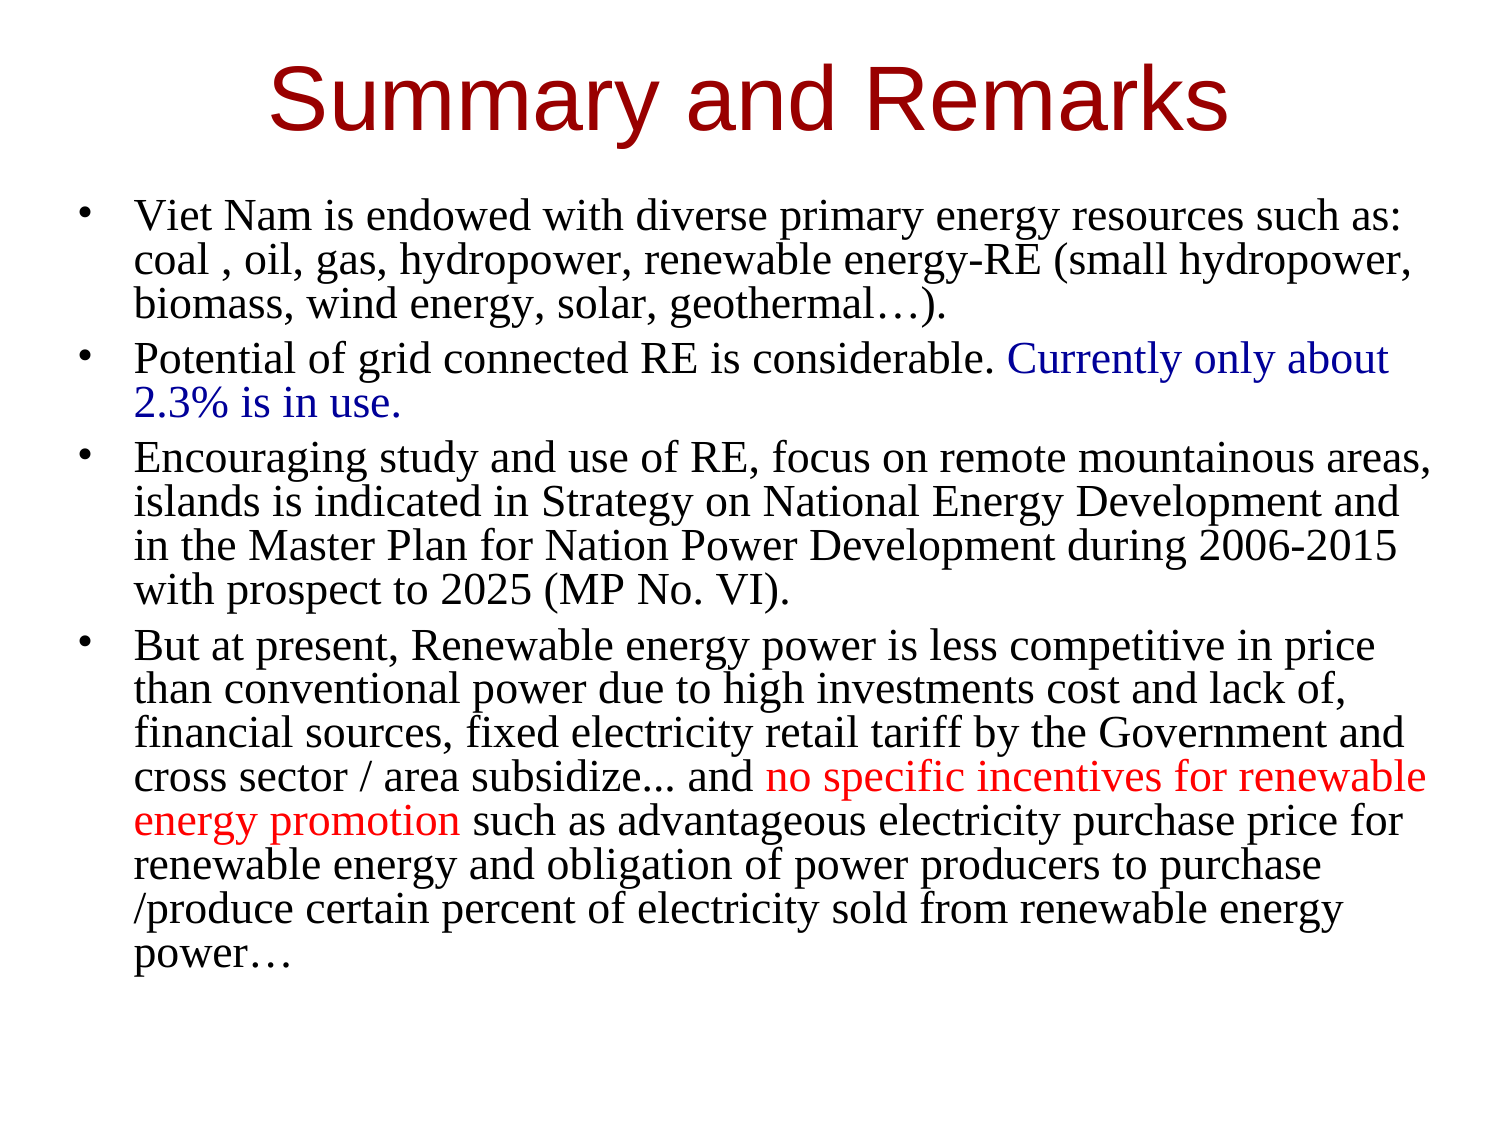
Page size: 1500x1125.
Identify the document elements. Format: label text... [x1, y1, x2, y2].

list Viet Nam is endowed with diverse primary energy resources such as: coal , oil, gas, hydropower, renewable energy-RE (small hydropower, biomass, wind energy, solar, geothermal…). Potential of grid connected RE is considerable. Currently only about 2.3% is in use. Encouraging study and use of RE, focus on remote mountainous areas, islands is indicated in Strategy on National Energy Development and in the Master Plan for Nation Power Development during 2006-2015 with prospect to 2025 (MP No. VI). But at present, Renewable energy power is less competitive in price than conventional power due to high investments cost and lack of, financial sources, fixed electricity retail tariff by the Government and cross sector / area subsidize... and no specific incentives for renewable energy promotion such as advantageous electricity purchase price for renewable energy and obligation of power producers to purchase /produce certain percent of electricity sold from renewable energy power… [62, 187, 1450, 1125]
title Summary and Remarks [75, 0, 1426, 187]
